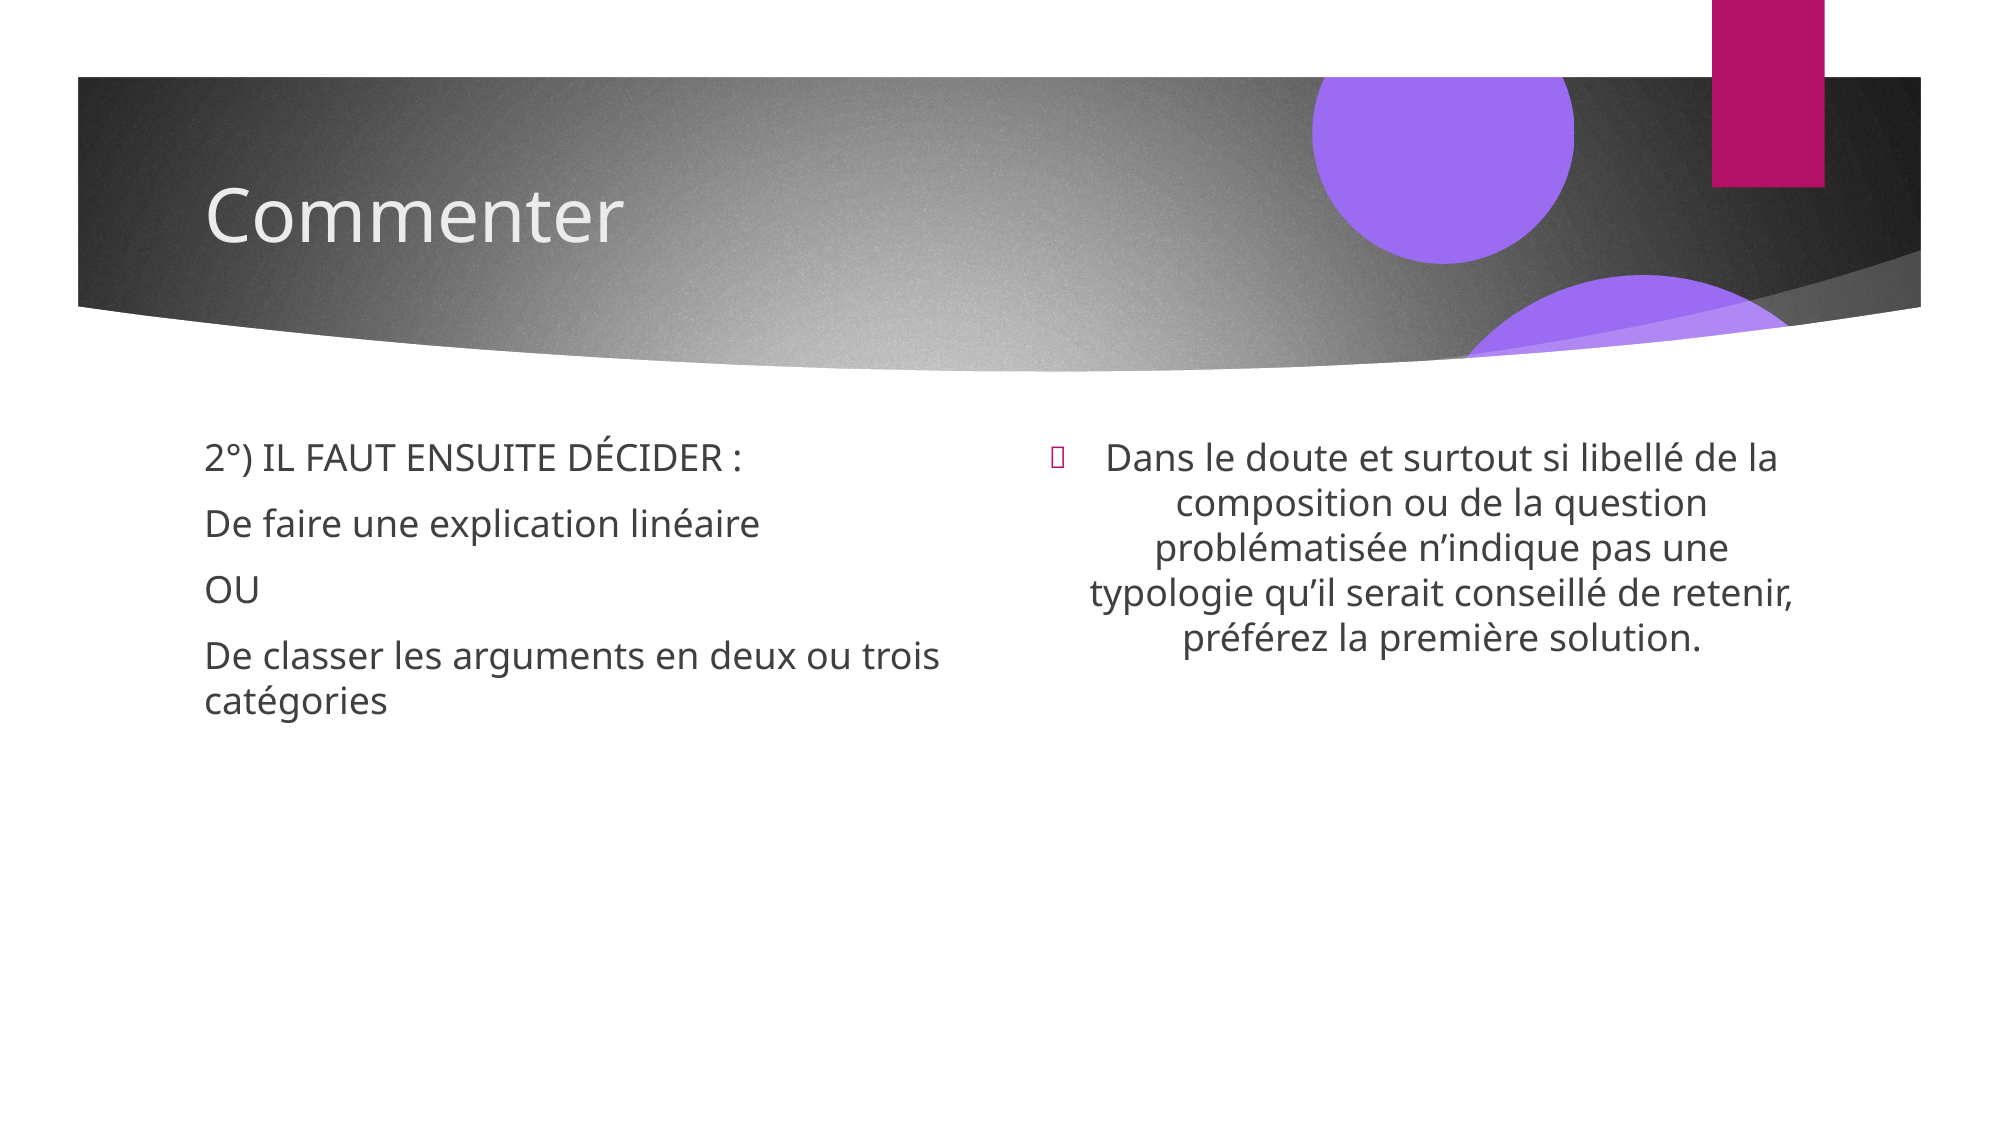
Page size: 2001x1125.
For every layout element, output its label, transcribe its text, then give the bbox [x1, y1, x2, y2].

list 2°) IL FAUT ENSUITE DÉCIDER : De faire une explication linéaire OU De classer les arguments en deux ou trois catégories [189, 427, 981, 988]
picture [79, 78, 1613, 371]
title Commenter [189, 159, 1627, 276]
picture [1564, 78, 1920, 300]
list Dans le doute et surtout si libellé de la composition ou de la question problématisée n’indique pas une typologie qu’il serait conseillé de retenir, préférez la première solution. [1018, 427, 1810, 1080]
